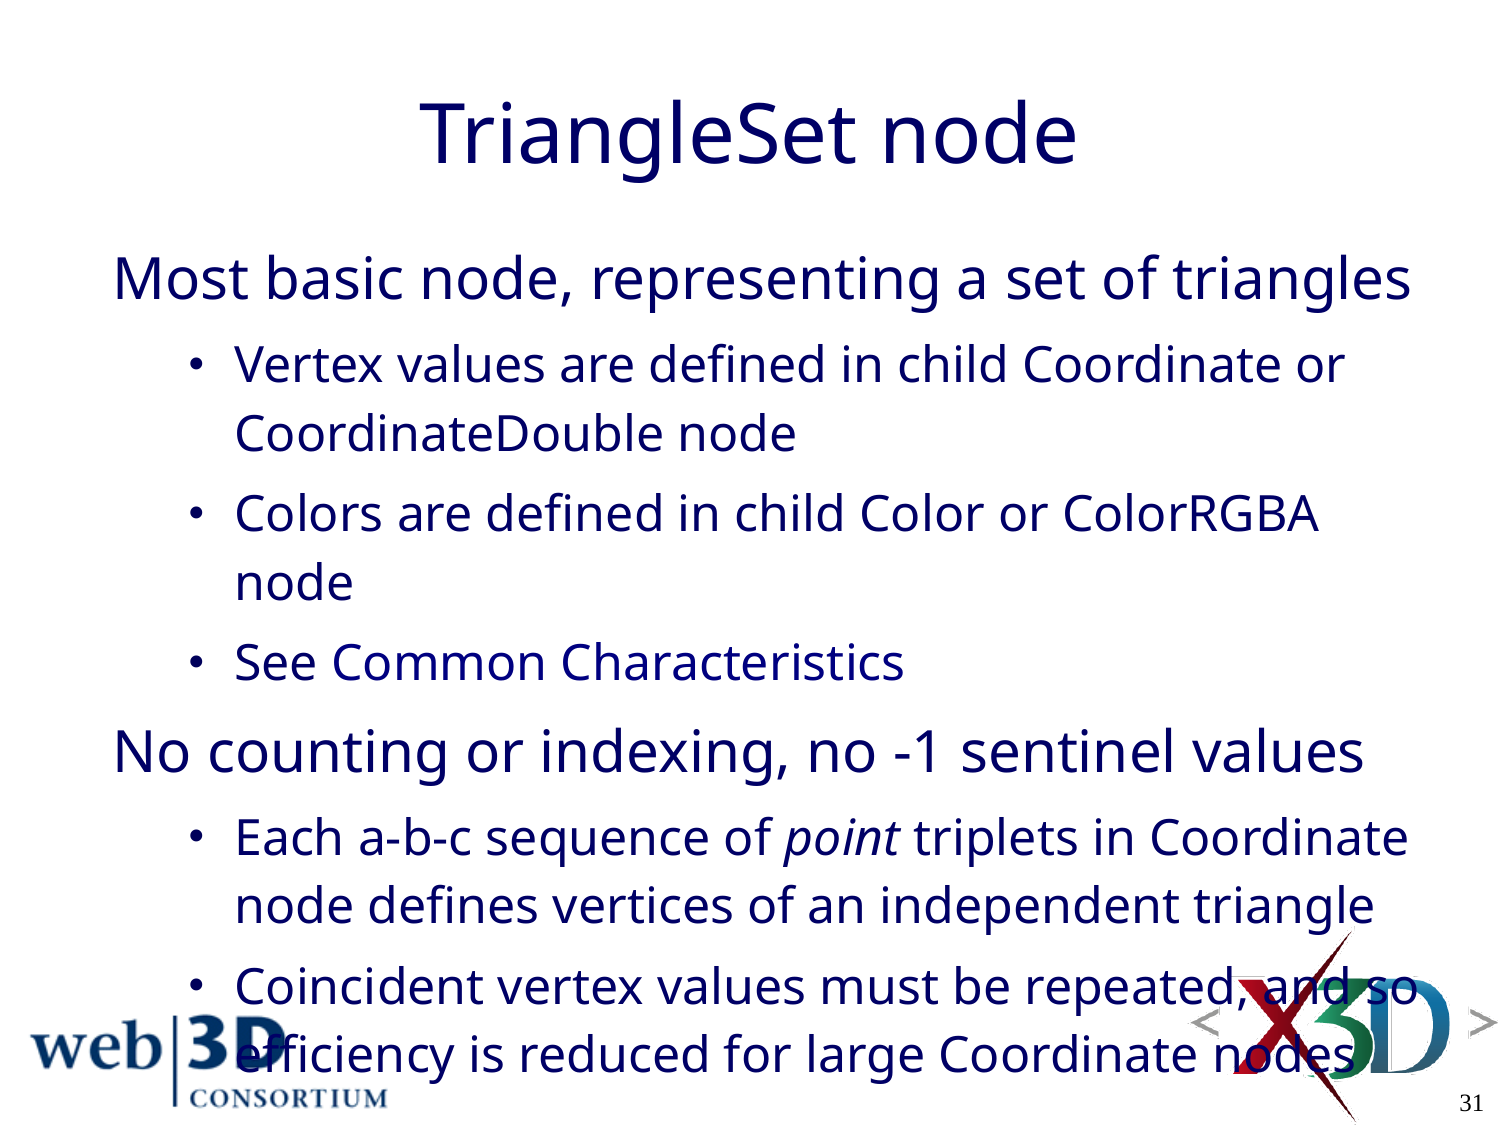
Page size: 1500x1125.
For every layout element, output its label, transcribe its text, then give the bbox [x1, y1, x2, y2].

list Most basic node, representing a set of triangles Vertex values are defined in child Coordinate or CoordinateDouble node Colors are defined in child Color or ColorRGBA node See Common Characteristics No counting or indexing, no -1 sentinel values Each a-b-c sequence of point triplets in Coordinate node defines vertices of an independent triangle Coincident vertex values must be repeated, and so efficiency is reduced for large Coordinate nodes [112, 237, 1426, 1001]
picture [12, 998, 413, 1118]
picture [1187, 926, 1500, 1125]
title TriangleSet node [112, 37, 1388, 226]
